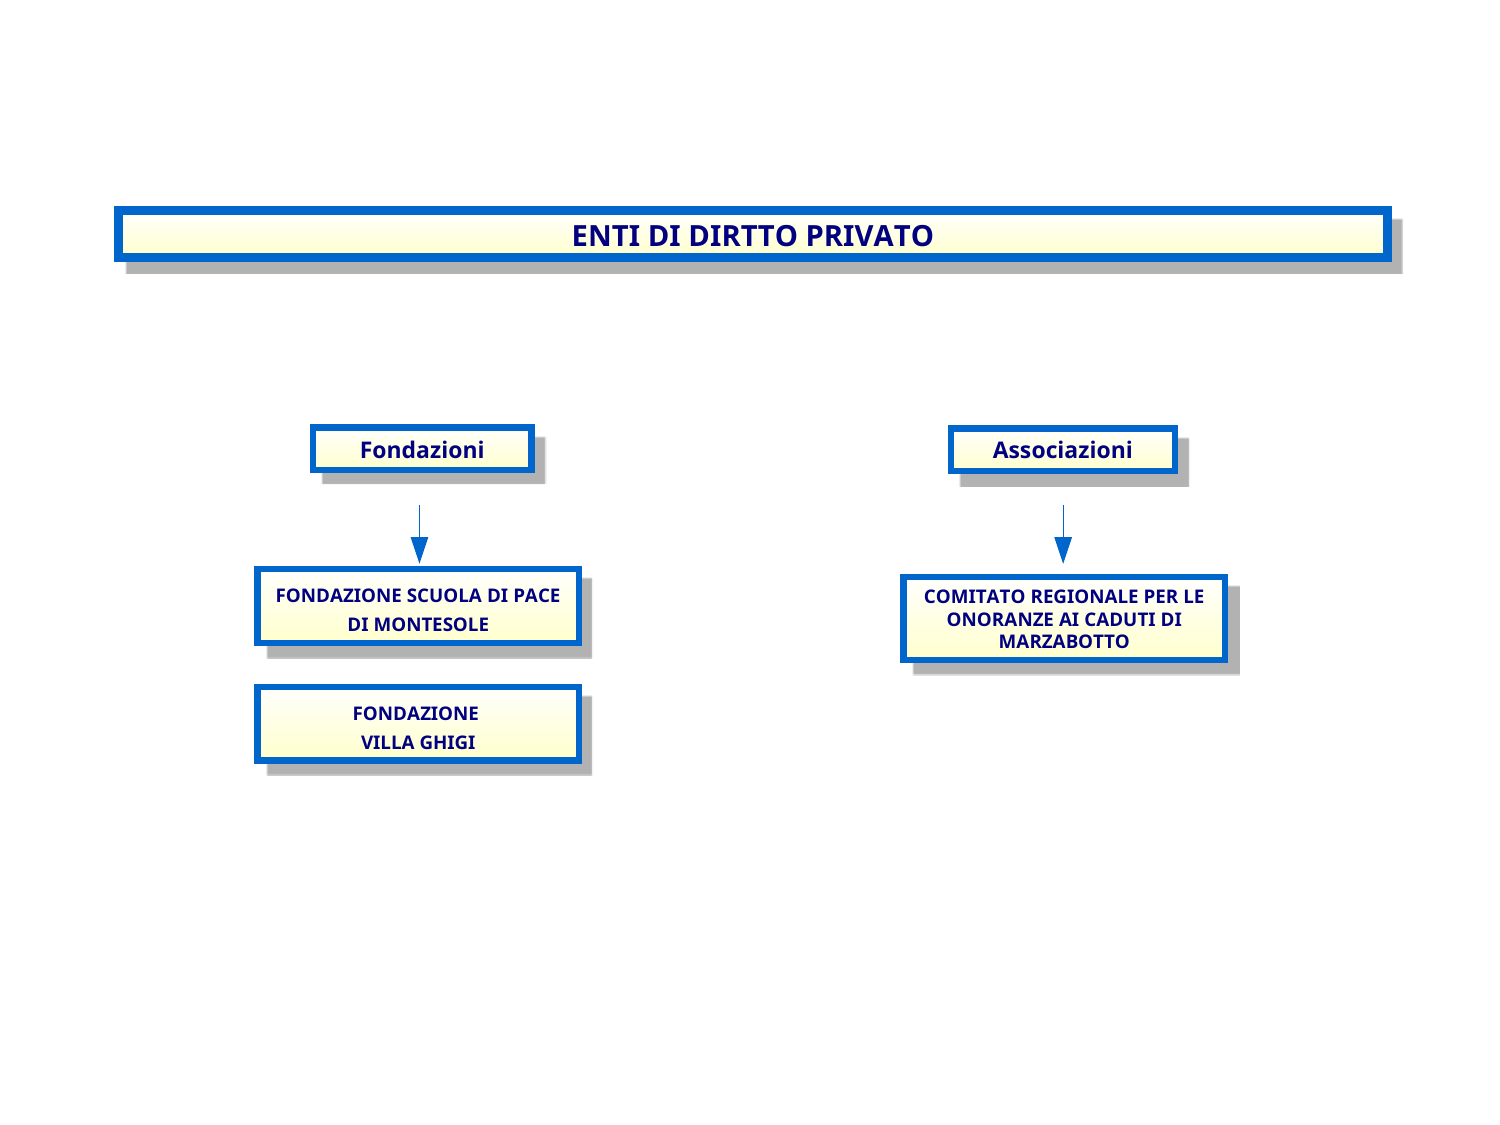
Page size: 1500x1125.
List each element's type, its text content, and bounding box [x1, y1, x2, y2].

text_box Associazioni [950, 428, 1176, 472]
text_box FONDAZIONE SCUOLA DI PACE DI MONTESOLE [257, 569, 579, 644]
text_box Fondazioni [312, 427, 532, 471]
text_box FONDAZIONE VILLA GHIGI [257, 686, 579, 761]
text_box COMITATO REGIONALE PER LE ONORANZE AI CADUTI DI MARZABOTTO [903, 577, 1225, 661]
text_box ENTI DI DIRTTO PRIVATO [118, 210, 1388, 258]
